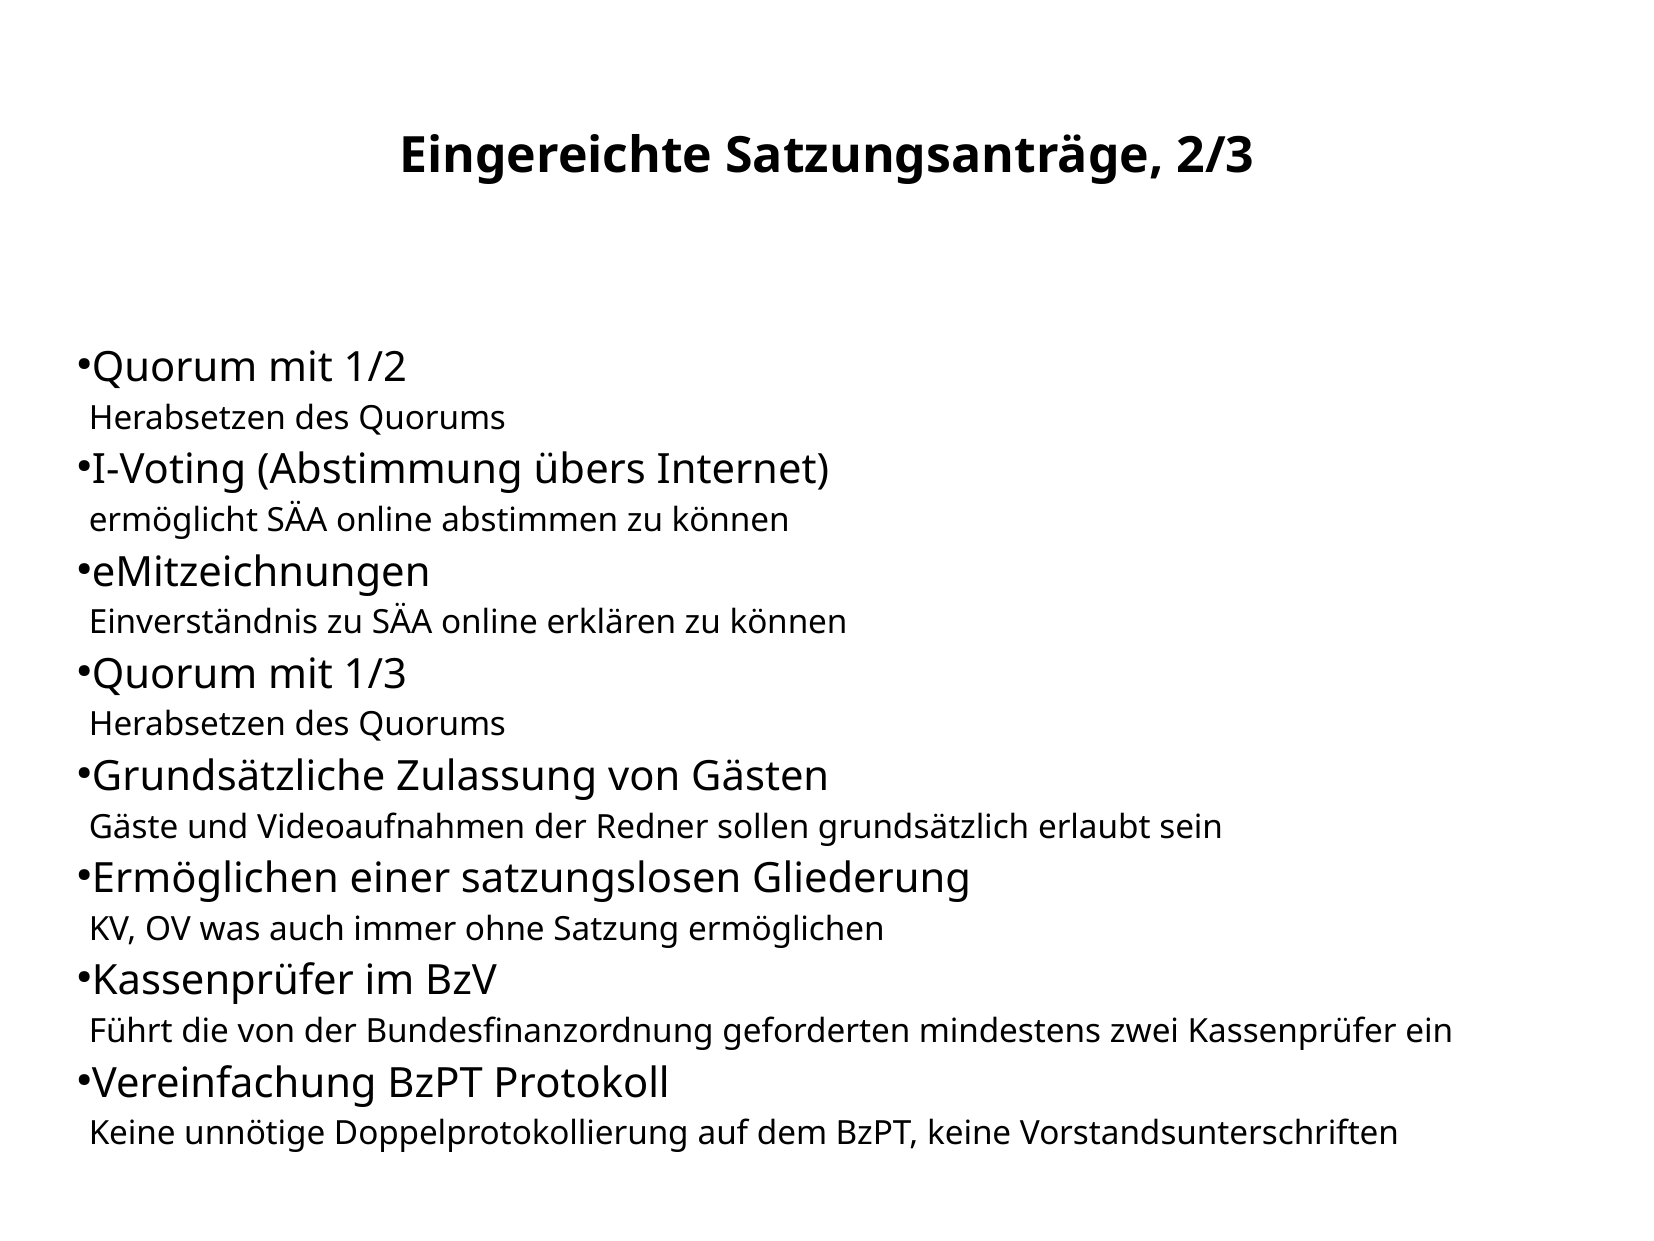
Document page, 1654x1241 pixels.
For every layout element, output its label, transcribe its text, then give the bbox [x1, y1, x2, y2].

title Eingereichte Satzungsanträge, 2/3 [82, 49, 1571, 257]
subtitle Quorum mit 1/2 Herabsetzen des Quorums I-Voting (Abstimmung übers Internet) ermöglicht SÄA online abstimmen zu können eMitzeichnungen Einverständnis zu SÄA online erklären zu können Quorum mit 1/3 Herabsetzen des Quorums Grundsätzliche Zulassung von Gästen Gäste und Videoaufnahmen der Redner sollen grundsätzlich erlaubt sein Ermöglichen einer satzungslosen Gliederung KV, OV was auch immer ohne Satzung ermöglichen Kassenprüfer im BzV Führt die von der Bundesfinanzordnung geforderten mindestens zwei Kassenprüfer ein Vereinfachung BzPT Protokoll Keine unnötige Doppelprotokollierung auf dem BzPT, keine Vorstandsunterschriften [76, 343, 1565, 1148]
